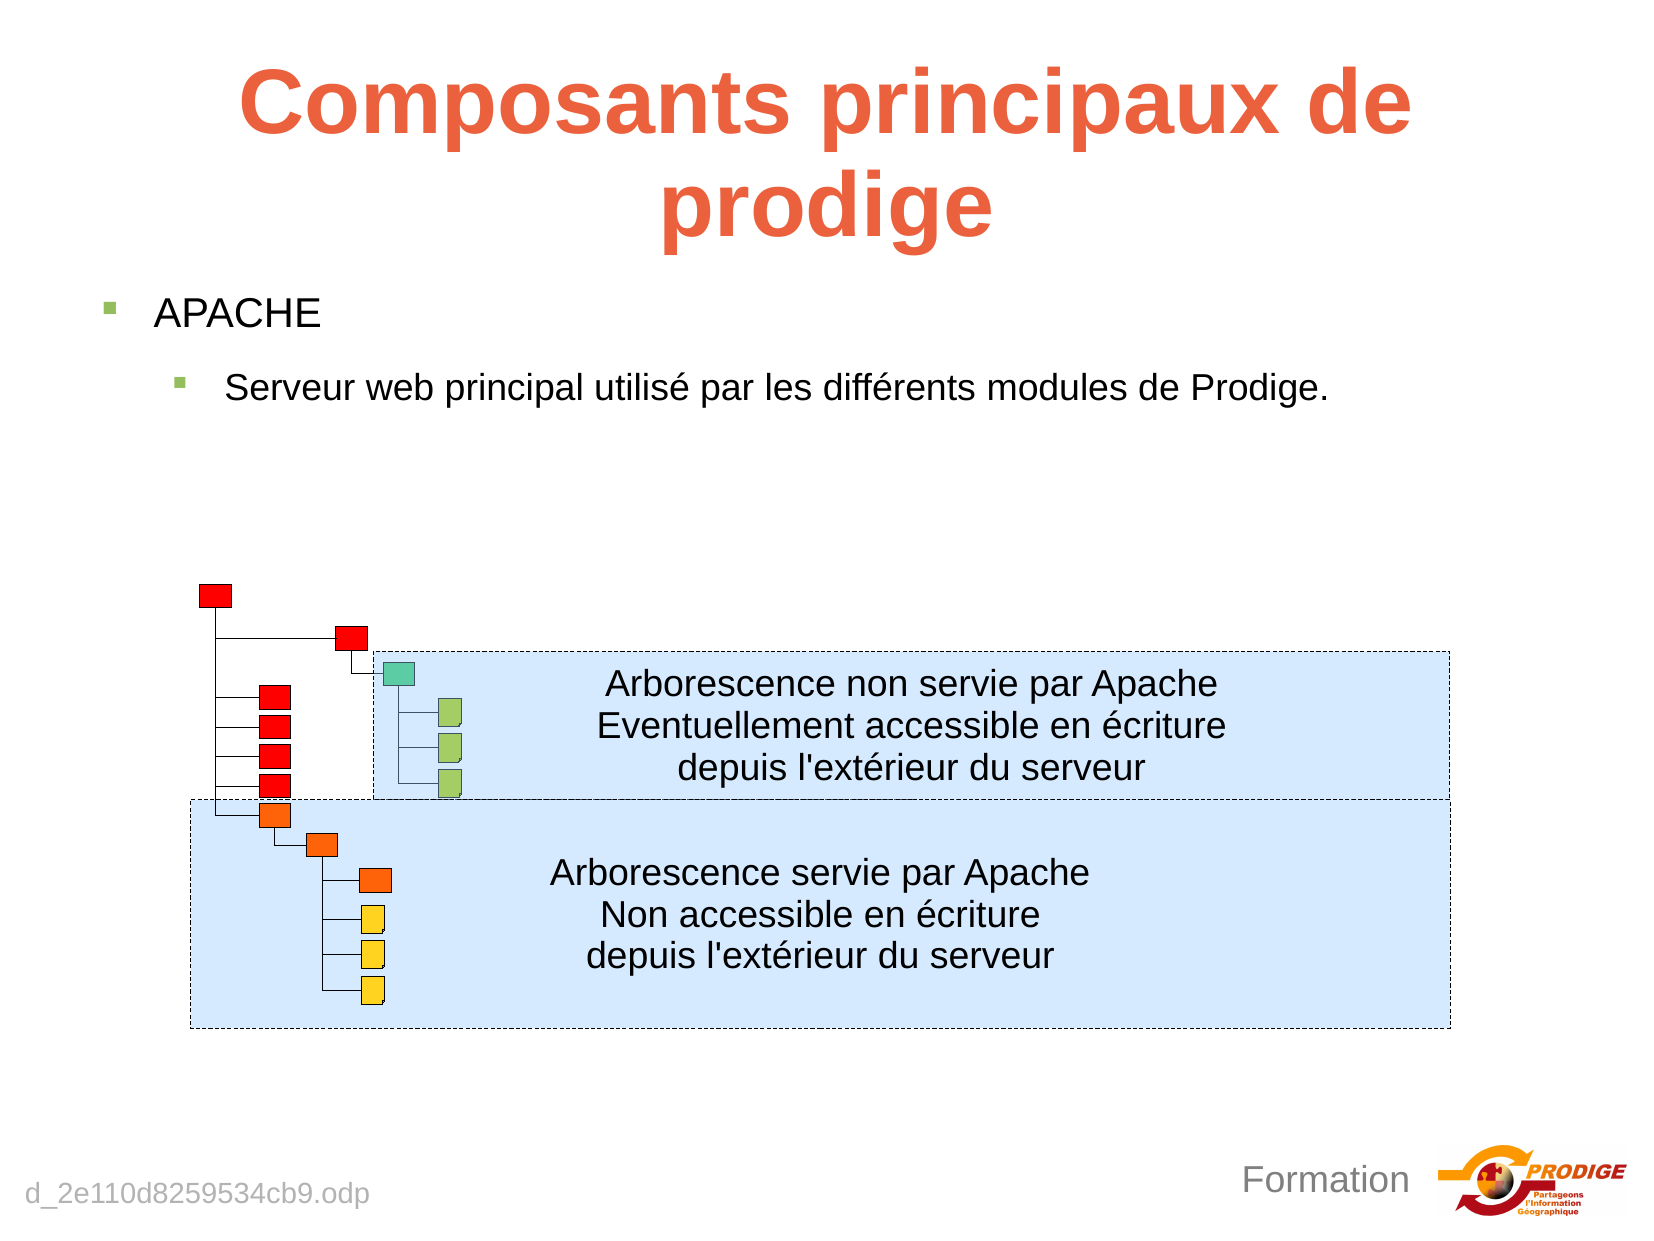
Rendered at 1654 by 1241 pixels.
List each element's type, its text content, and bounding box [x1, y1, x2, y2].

title Composants principaux de prodige [82, 50, 1571, 256]
text_box [359, 868, 392, 893]
text_box [259, 685, 291, 710]
text_box [361, 940, 385, 969]
text_box [199, 584, 232, 608]
text_box [259, 715, 291, 739]
text_box [361, 905, 385, 934]
text_box [259, 774, 291, 798]
text_box [306, 833, 338, 857]
text_box [335, 626, 368, 651]
text_box Arborescence non servie par Apache Eventuellement accessible en écriture depuis l'extérieur du serveur [373, 651, 1450, 800]
picture [1438, 1145, 1627, 1216]
list APACHE Serveur web principal utilisé par les différents modules de Prodige. [82, 290, 1571, 1094]
text_box [259, 744, 291, 769]
text_box [259, 803, 291, 828]
text_box [361, 976, 385, 1005]
